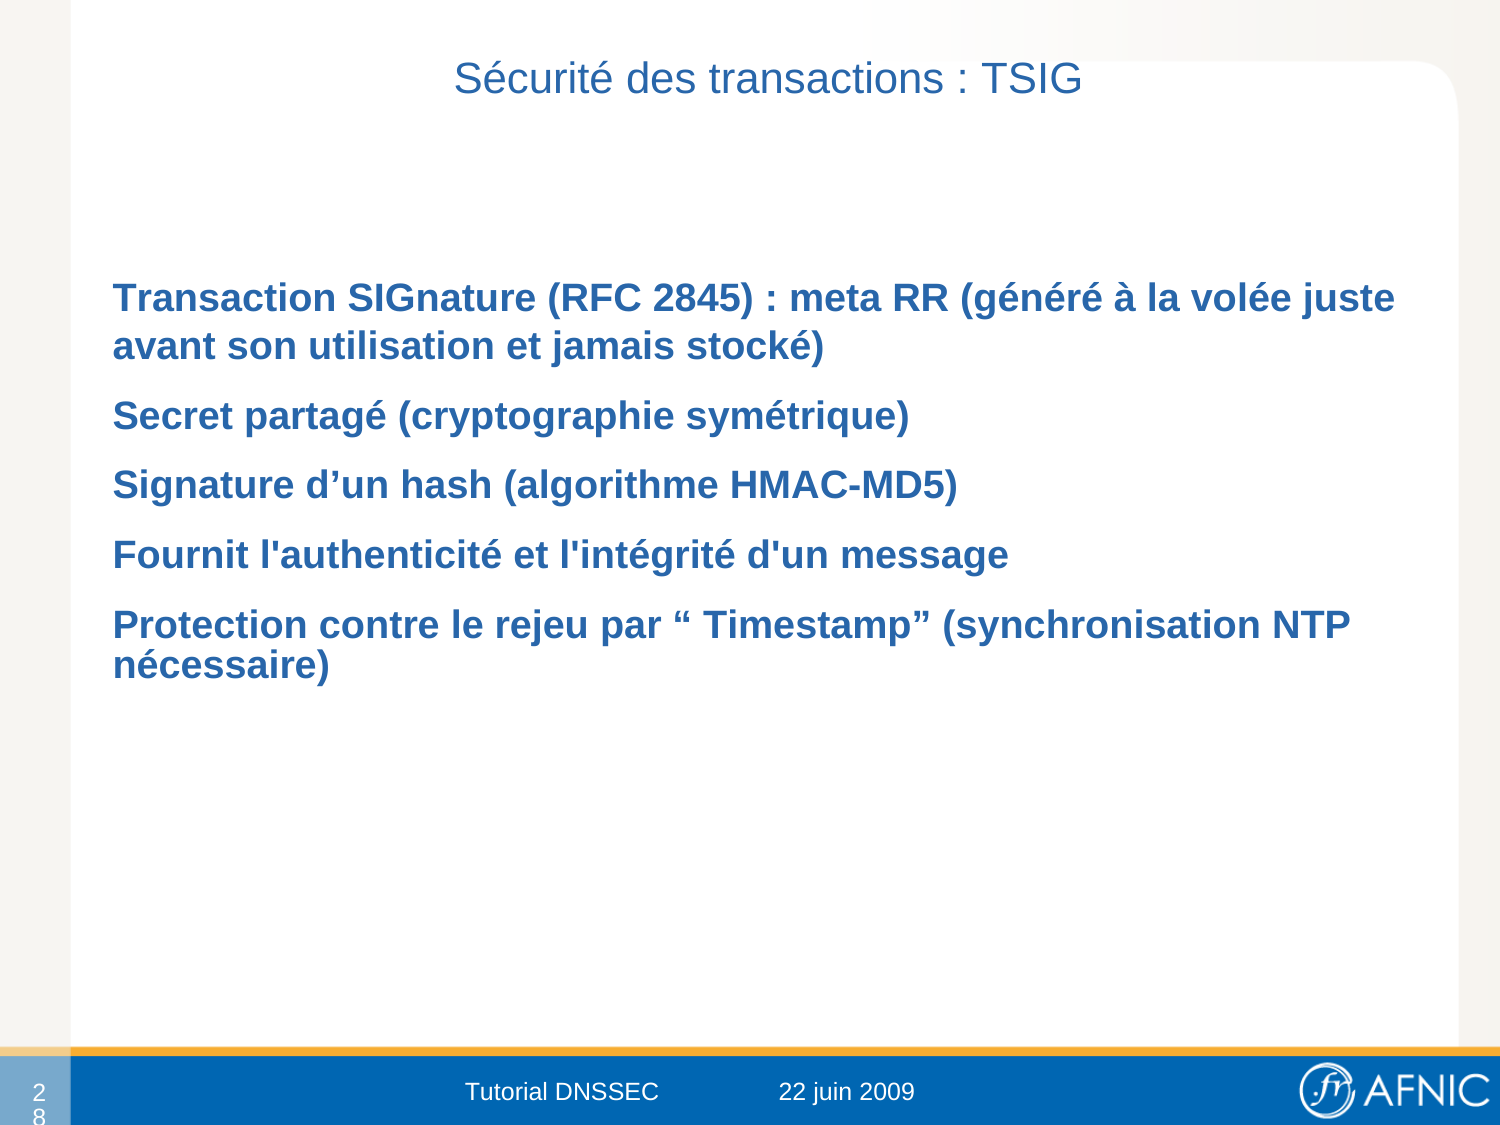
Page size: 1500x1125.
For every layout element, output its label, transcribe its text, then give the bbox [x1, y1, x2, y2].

picture [35, 1118, 42, 1125]
picture [0, 0, 1500, 1125]
title Sécurité des transactions : TSIG [112, 12, 1426, 138]
list Transaction SIGnature (RFC 2845) : meta RR (généré à la volée juste avant son utilisation et jamais stocké) Secret partagé (cryptographie symétrique) Signature d’un hash (algorithme HMAC-MD5) Fournit l'authenticité et l'intégrité d'un message Protection contre le rejeu par “ Timestamp” (synchronisation NTP nécessaire) [112, 266, 1426, 994]
